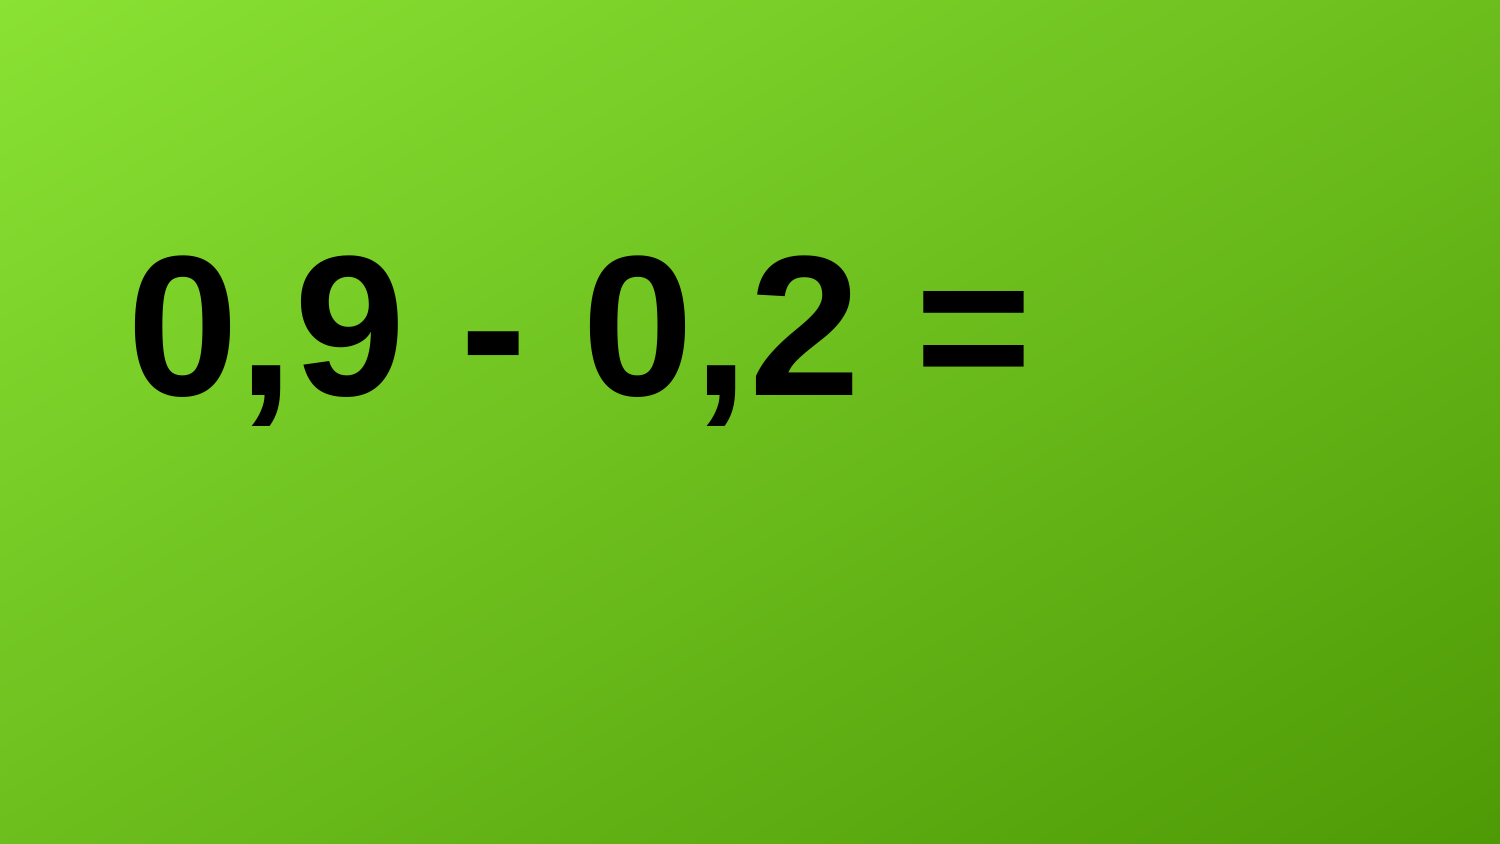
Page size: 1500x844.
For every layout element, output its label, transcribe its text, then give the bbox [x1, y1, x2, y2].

title 0,9 - 0,2 = [112, 259, 1388, 450]
